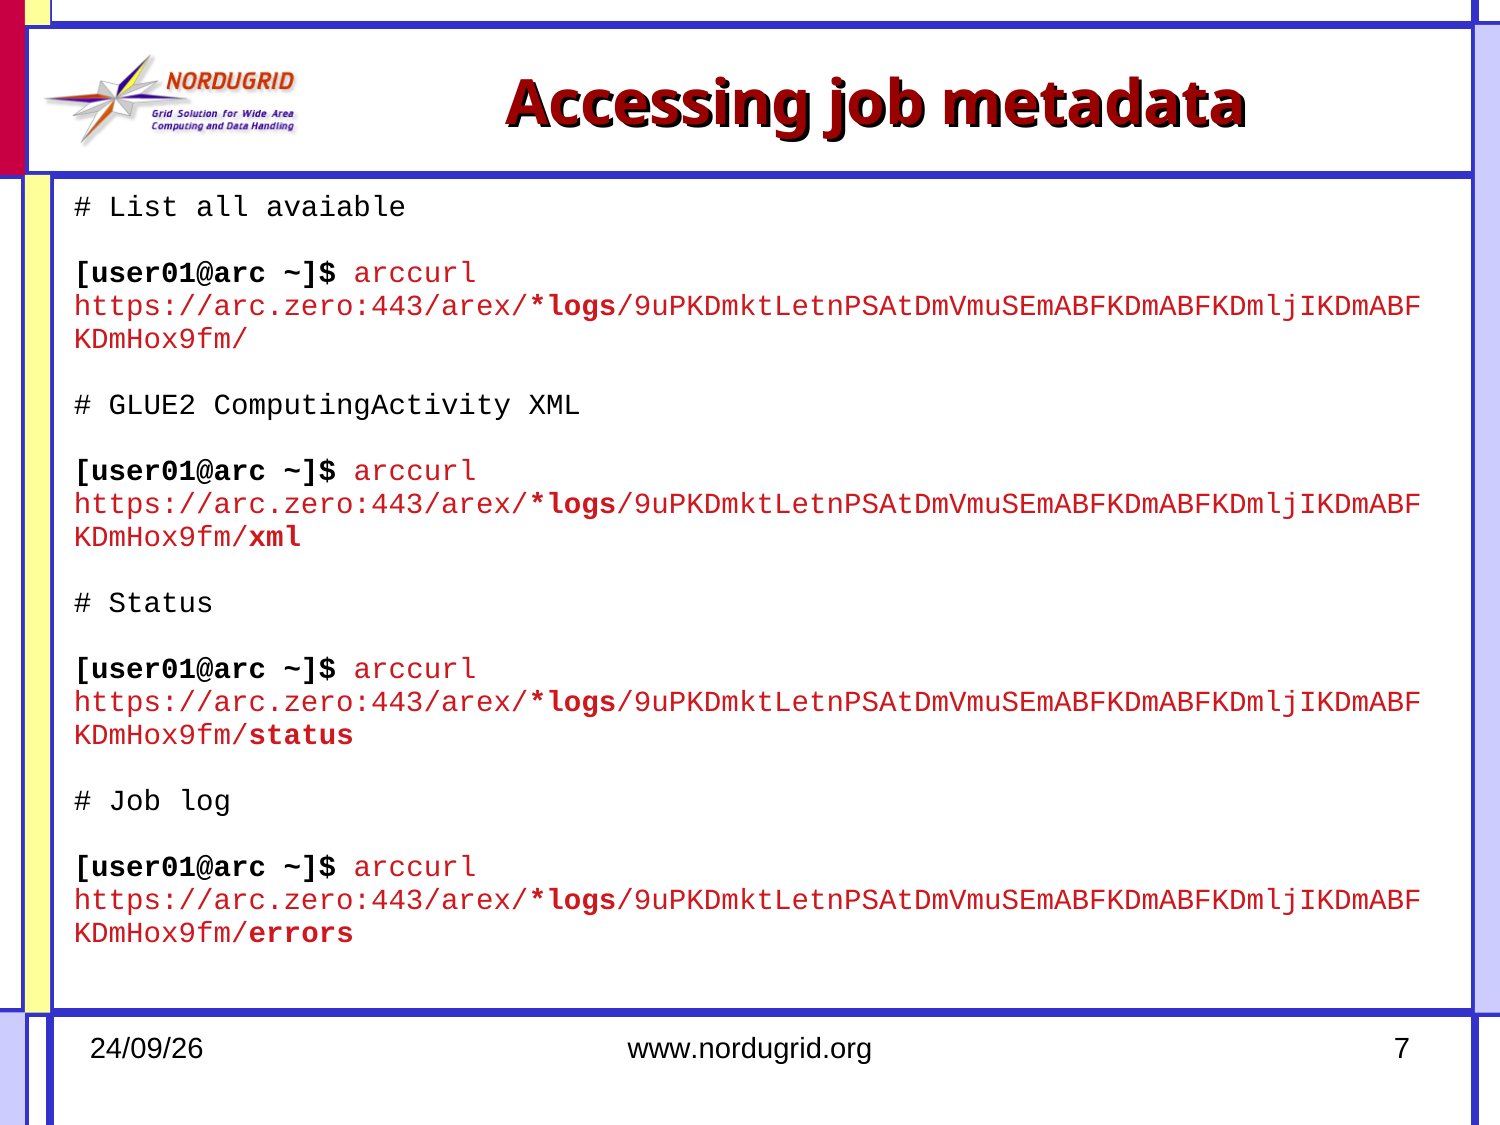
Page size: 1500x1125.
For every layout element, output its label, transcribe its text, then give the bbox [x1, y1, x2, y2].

title Accessing job metadata [324, 17, 1428, 183]
picture [40, 49, 301, 148]
text_box # List all avaiable [user01@arc ~]$ arccurl https://arc.zero:443/arex/*logs/9uPKDmktLetnPSAtDmVmuSEmABFKDmABFKDmljIKDmABFKDmHox9fm/ # GLUE2 ComputingActivity XML [user01@arc ~]$ arccurl https://arc.zero:443/arex/*logs/9uPKDmktLetnPSAtDmVmuSEmABFKDmABFKDmljIKDmABFKDmHox9fm/xml # Status [user01@arc ~]$ arccurl https://arc.zero:443/arex/*logs/9uPKDmktLetnPSAtDmVmuSEmABFKDmABFKDmljIKDmABFKDmHox9fm/status # Job log [user01@arc ~]$ arccurl https://arc.zero:443/arex/*logs/9uPKDmktLetnPSAtDmVmuSEmABFKDmABFKDmljIKDmABFKDmHox9fm/errors [59, 184, 1447, 1004]
